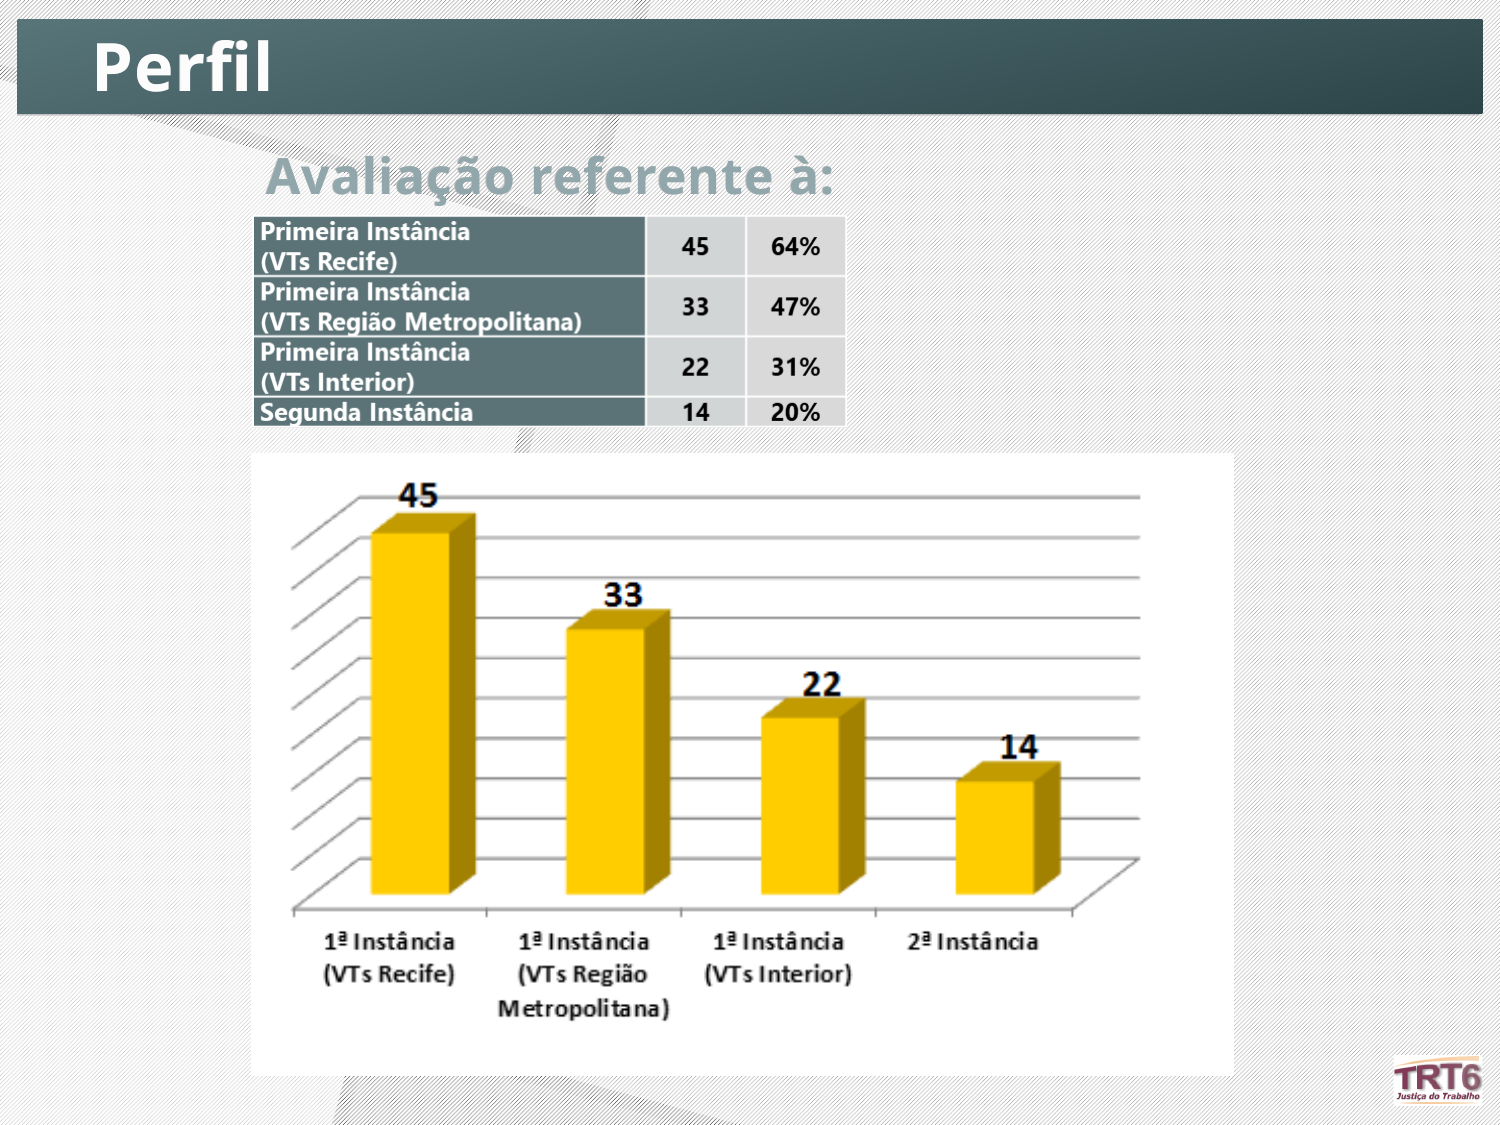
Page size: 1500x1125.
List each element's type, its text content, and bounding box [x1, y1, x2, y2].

picture [251, 453, 1234, 1076]
text_box Perfil [77, 18, 1270, 113]
text_box [18, 19, 1482, 114]
text_box Avaliação referente à: [252, 137, 1270, 212]
picture [1393, 1055, 1483, 1106]
picture [252, 207, 847, 441]
